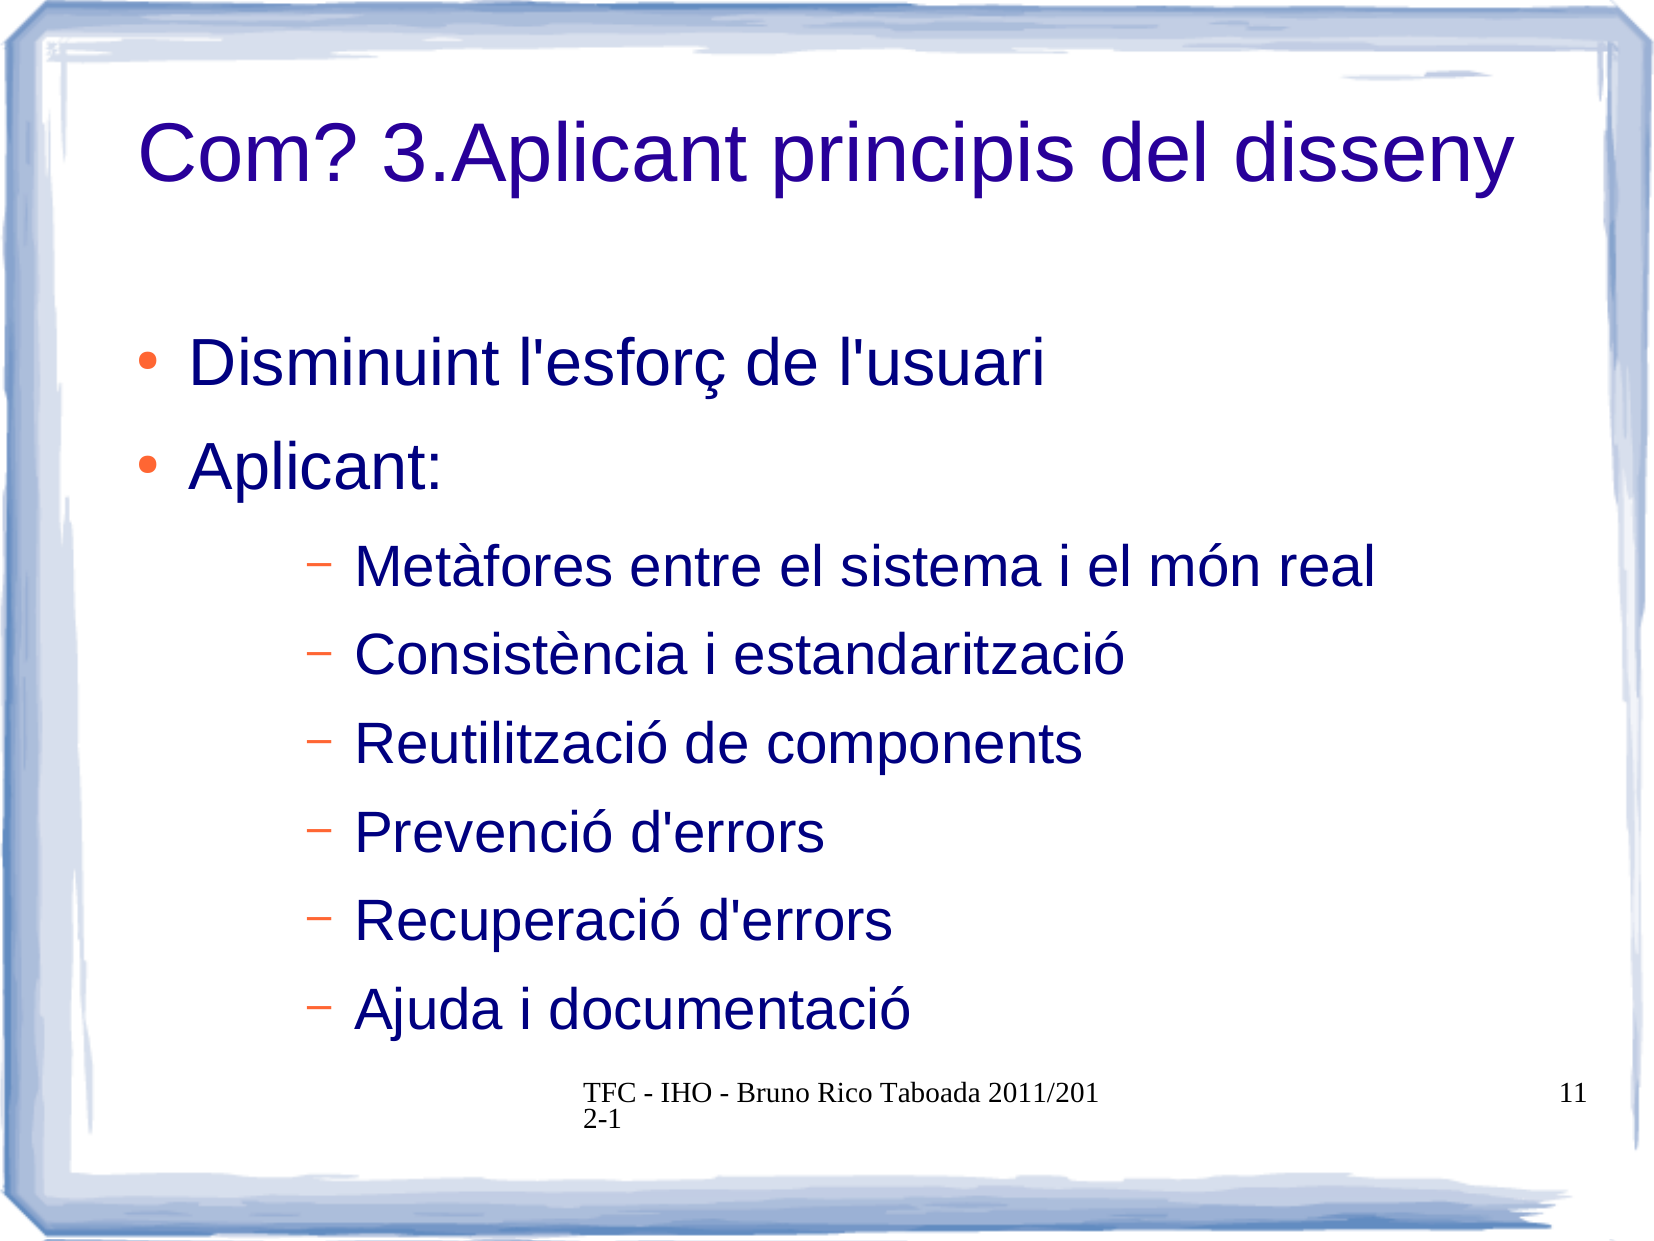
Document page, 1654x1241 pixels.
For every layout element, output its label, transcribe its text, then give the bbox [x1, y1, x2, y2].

title Com? 3.Aplicant principis del disseny [82, 49, 1571, 257]
picture [0, 0, 1654, 1241]
list Disminuint l'esforç de l'usuari Aplicant: Metàfores entre el sistema i el món real Consistència i estandarització Reutilització de components Prevenció d'errors Recuperació d'errors Ajuda i documentació [118, 324, 1571, 1167]
